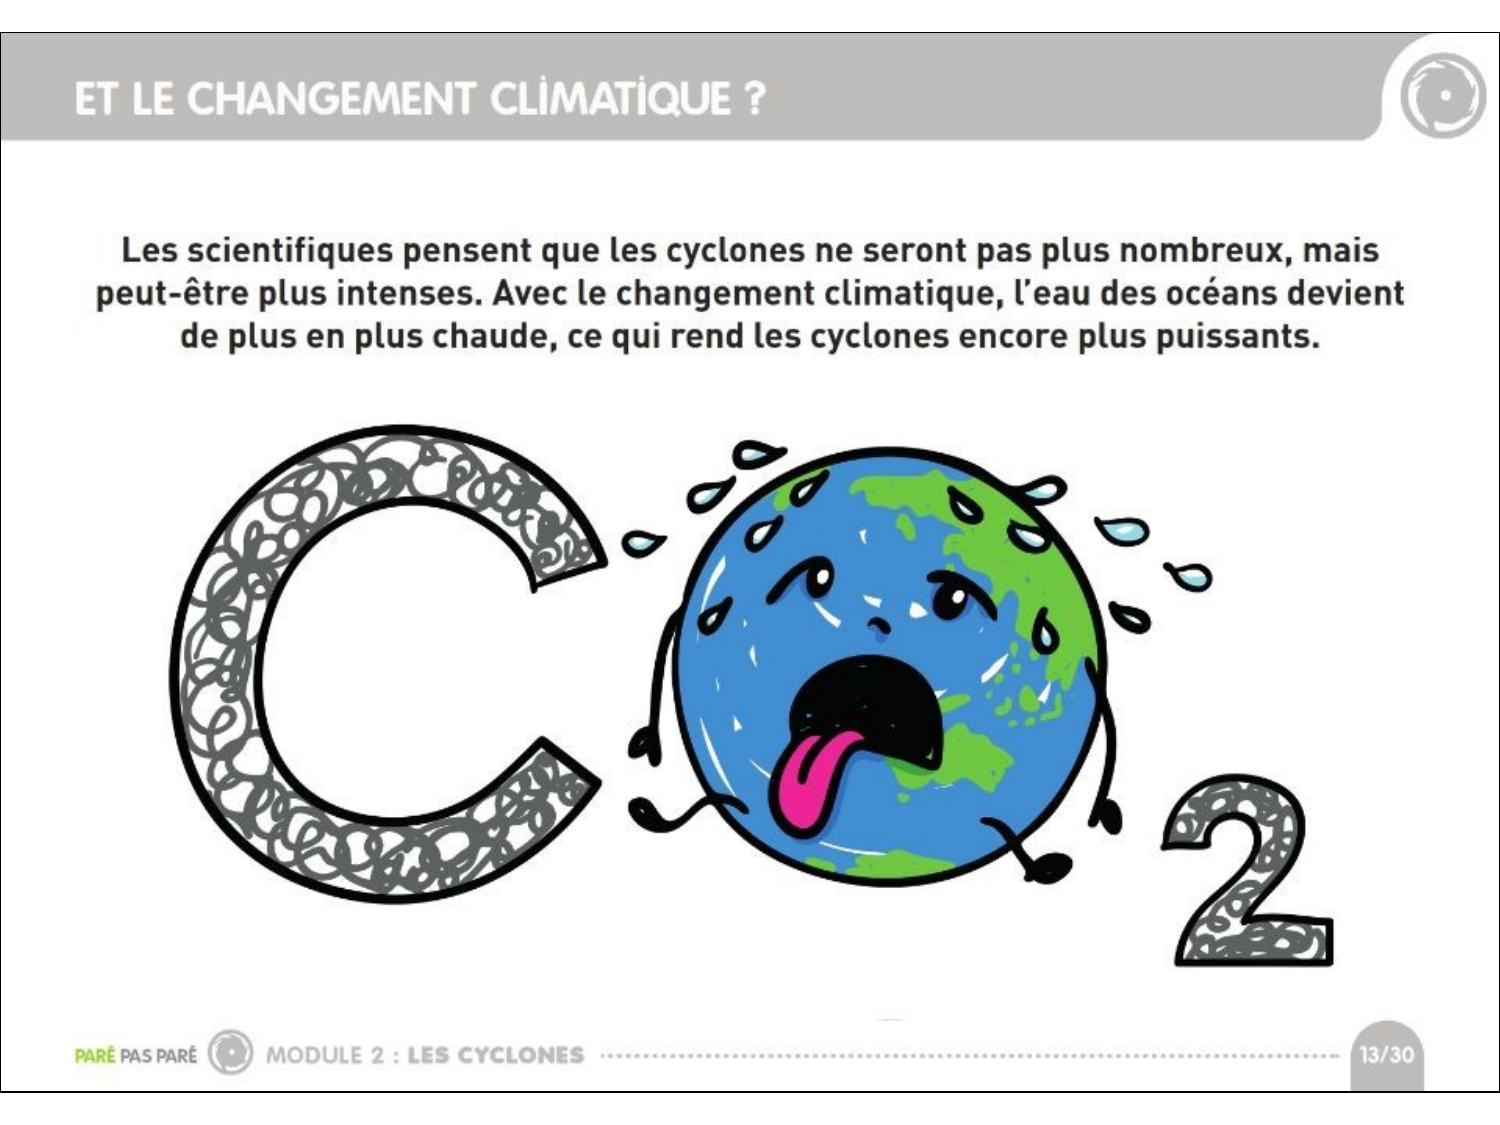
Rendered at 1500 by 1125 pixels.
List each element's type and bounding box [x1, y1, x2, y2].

text_box [0, 32, 1500, 1093]
